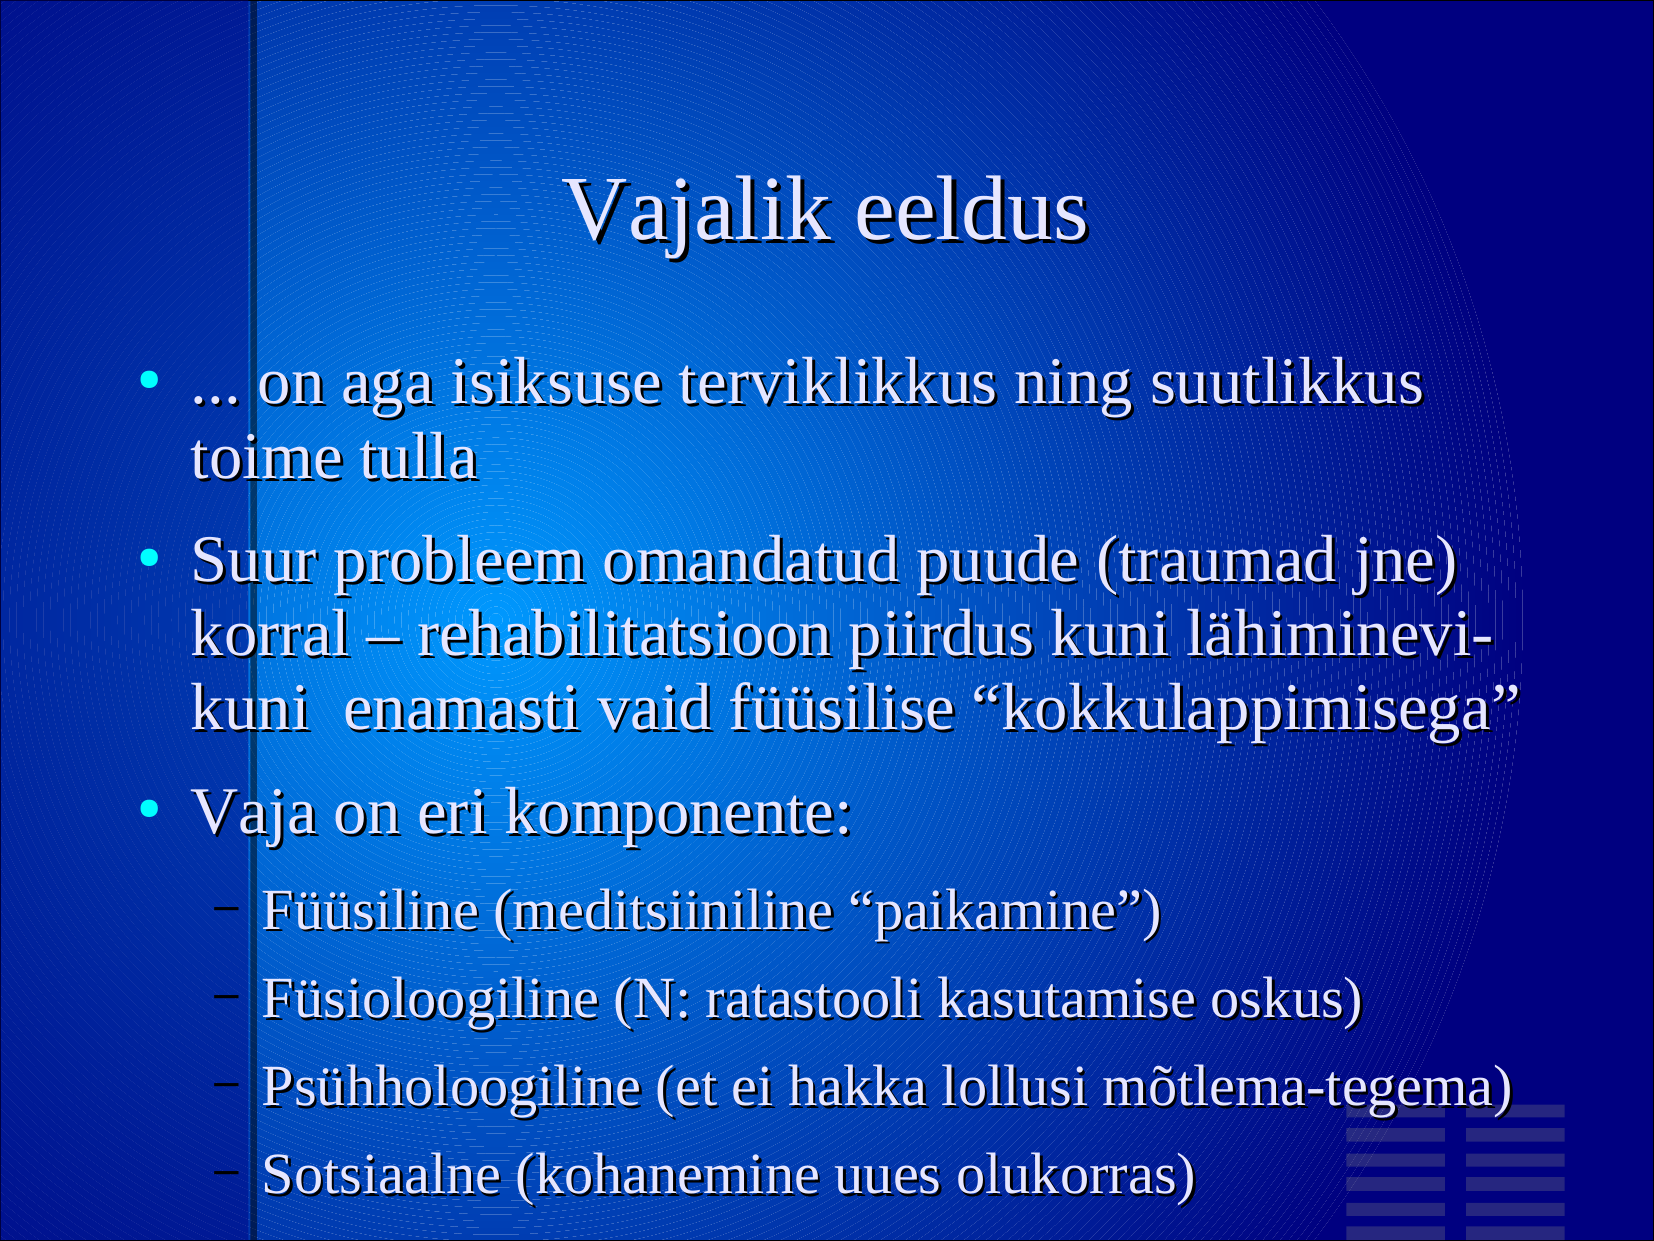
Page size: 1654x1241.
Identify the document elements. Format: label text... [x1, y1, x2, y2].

title Vajalik eeldus [119, 104, 1533, 313]
list ... on aga isiksuse terviklikkus ning suutlikkus toime tulla Suur probleem omandatud puude (traumad jne) korral – rehabilitatsioon piirdus kuni lähiminevi-kuni enamasti vaid füüsilise “kokkulappimisega” Vaja on eri komponente: Füüsiline (meditsiiniline “paikamine”) Füsioloogiline (N: ratastooli kasutamise oskus) Psühholoogiline (et ei hakka lollusi mõtlema-tegema) Sotsiaalne (kohanemine uues olukorras) [119, 344, 1533, 1207]
